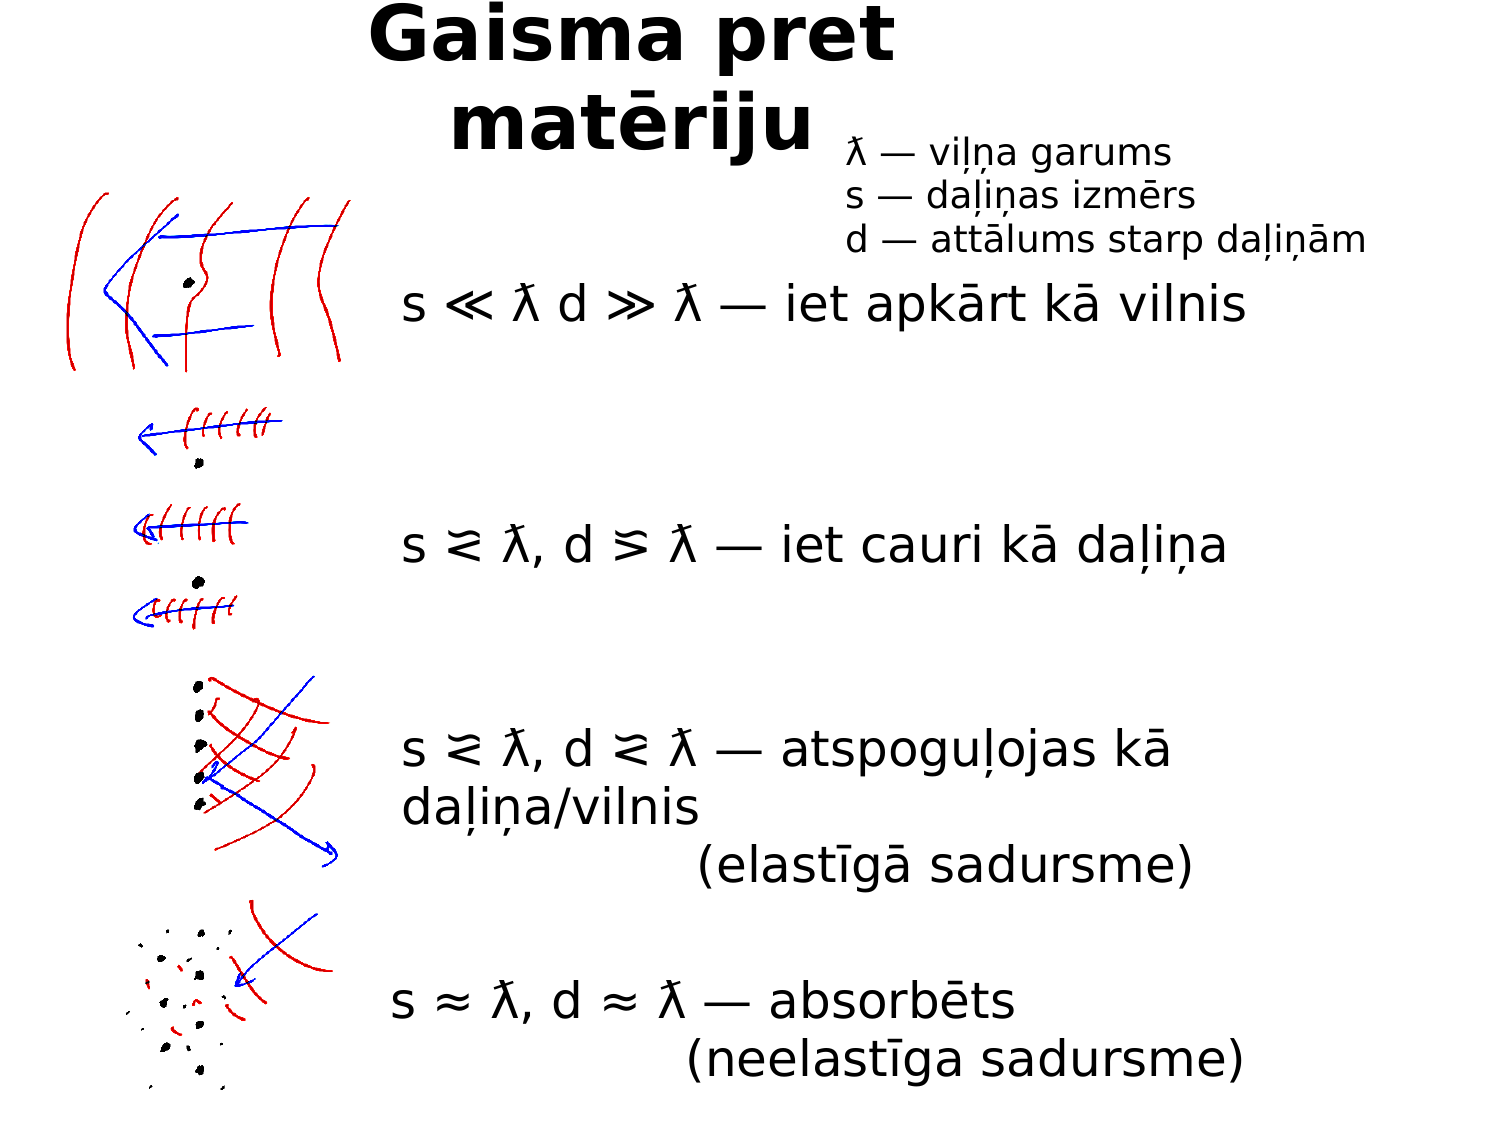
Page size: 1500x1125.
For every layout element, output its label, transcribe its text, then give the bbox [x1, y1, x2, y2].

text_box s ⪝ ƛ, d ⪞ ƛ — iet cauri kā daļiņa [386, 508, 1415, 641]
picture [21, 176, 382, 1104]
title Gaisma pret matēriju [187, 0, 1077, 169]
text_box s ≈ ƛ, d ≈ ƛ — absorbēts (neelastīga sadursme) [375, 964, 1467, 1096]
text_box s ≪ ƛ d ≫ ƛ — iet apkārt kā vilnis [386, 267, 1426, 343]
text_box ƛ — viļņa garums s — daļiņas izmērs d — attālums starp daļiņām [830, 123, 1500, 269]
text_box s ⪝ ƛ, d ⪝ ƛ — atspoguļojas kā daļiņa/vilnis (elastīgā sadursme) [386, 712, 1479, 903]
